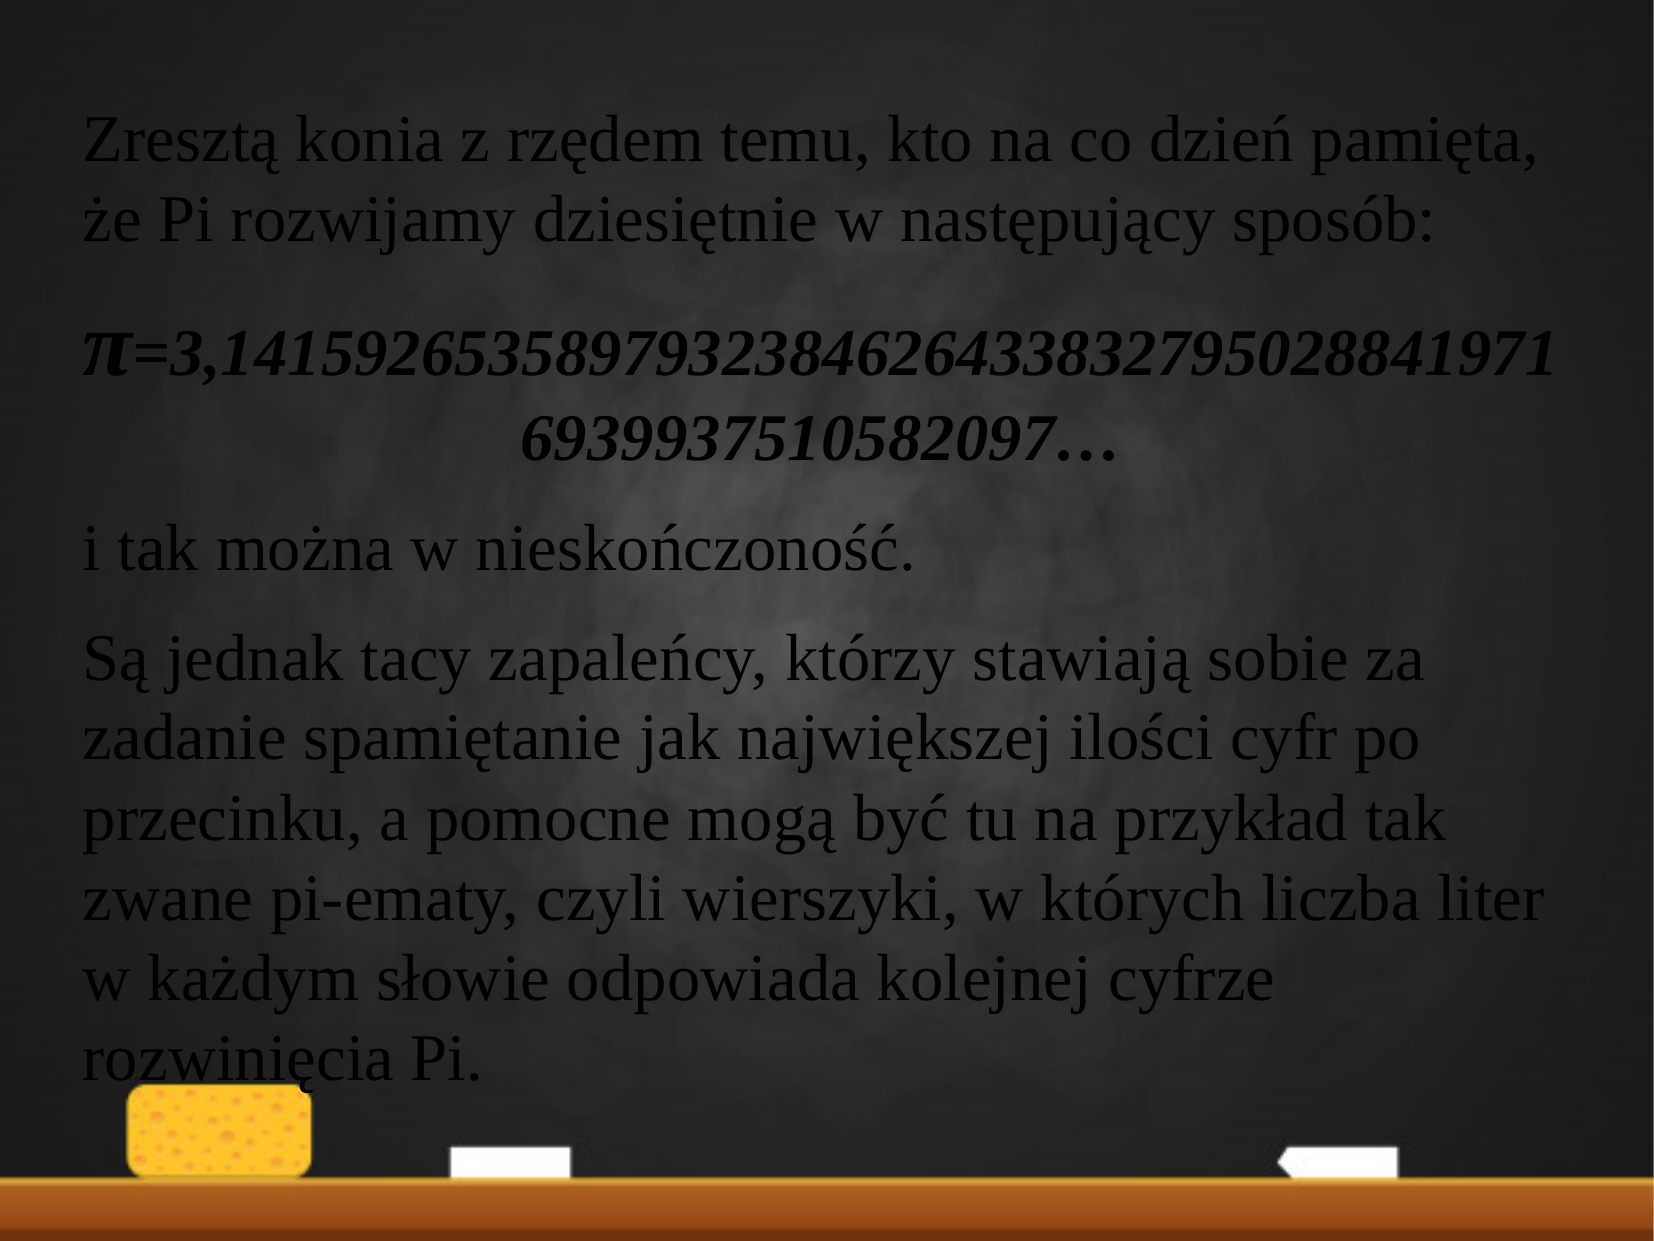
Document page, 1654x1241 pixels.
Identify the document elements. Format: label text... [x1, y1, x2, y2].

list Zresztą konia z rzędem temu, kto na co dzień pamięta, że Pi rozwijamy dziesiętnie w następujący sposób: π=3,14159265358979323846264338327950288419716939937510582097… i tak można w nieskończoność. Są jednak tacy zapaleńcy, którzy stawiają sobie za zadanie spamiętanie jak największej ilości cyfr po przecinku, a pomocne mogą być tu na przykład tak zwane pi-ematy, czyli wierszyki, w których liczba liter w każdym słowie odpowiada kolejnej cyfrze rozwinięcia Pi. [82, 94, 1571, 1241]
